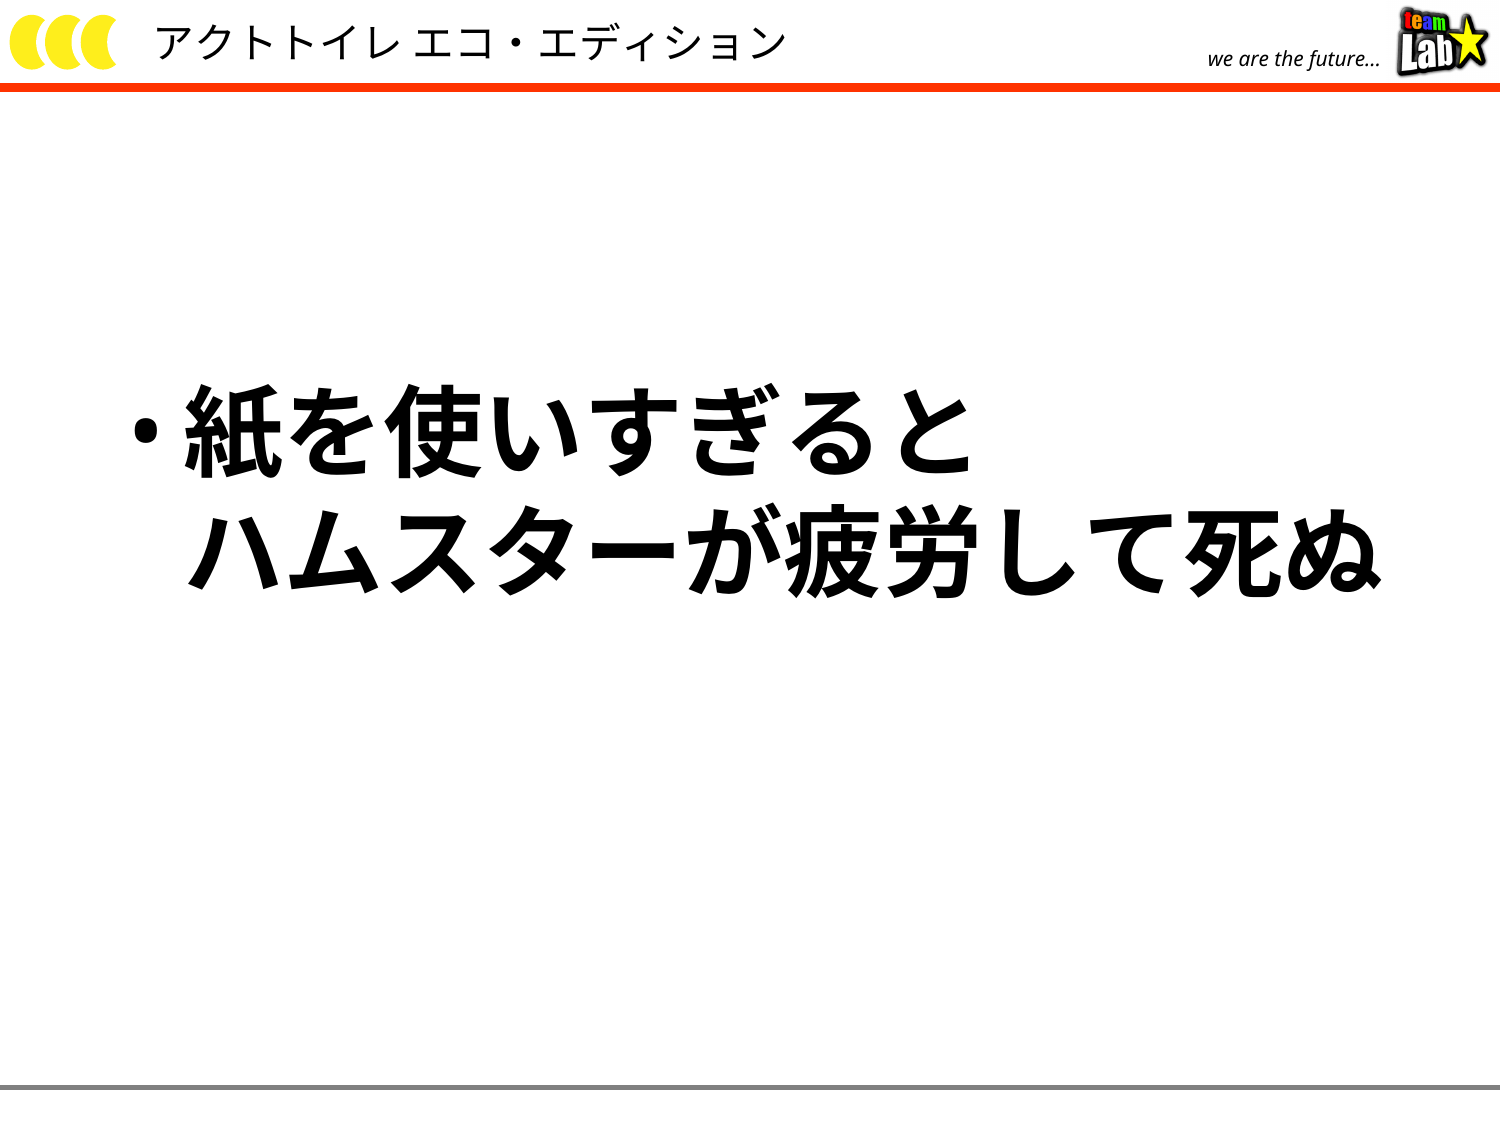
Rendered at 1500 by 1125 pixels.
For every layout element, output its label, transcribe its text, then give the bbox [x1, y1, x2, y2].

picture [1386, 0, 1499, 83]
title アクトトイレ エコ・エディション [137, 9, 925, 75]
list 紙を使いすぎると ハムスターが疲労して死ぬ [112, 361, 1477, 1001]
